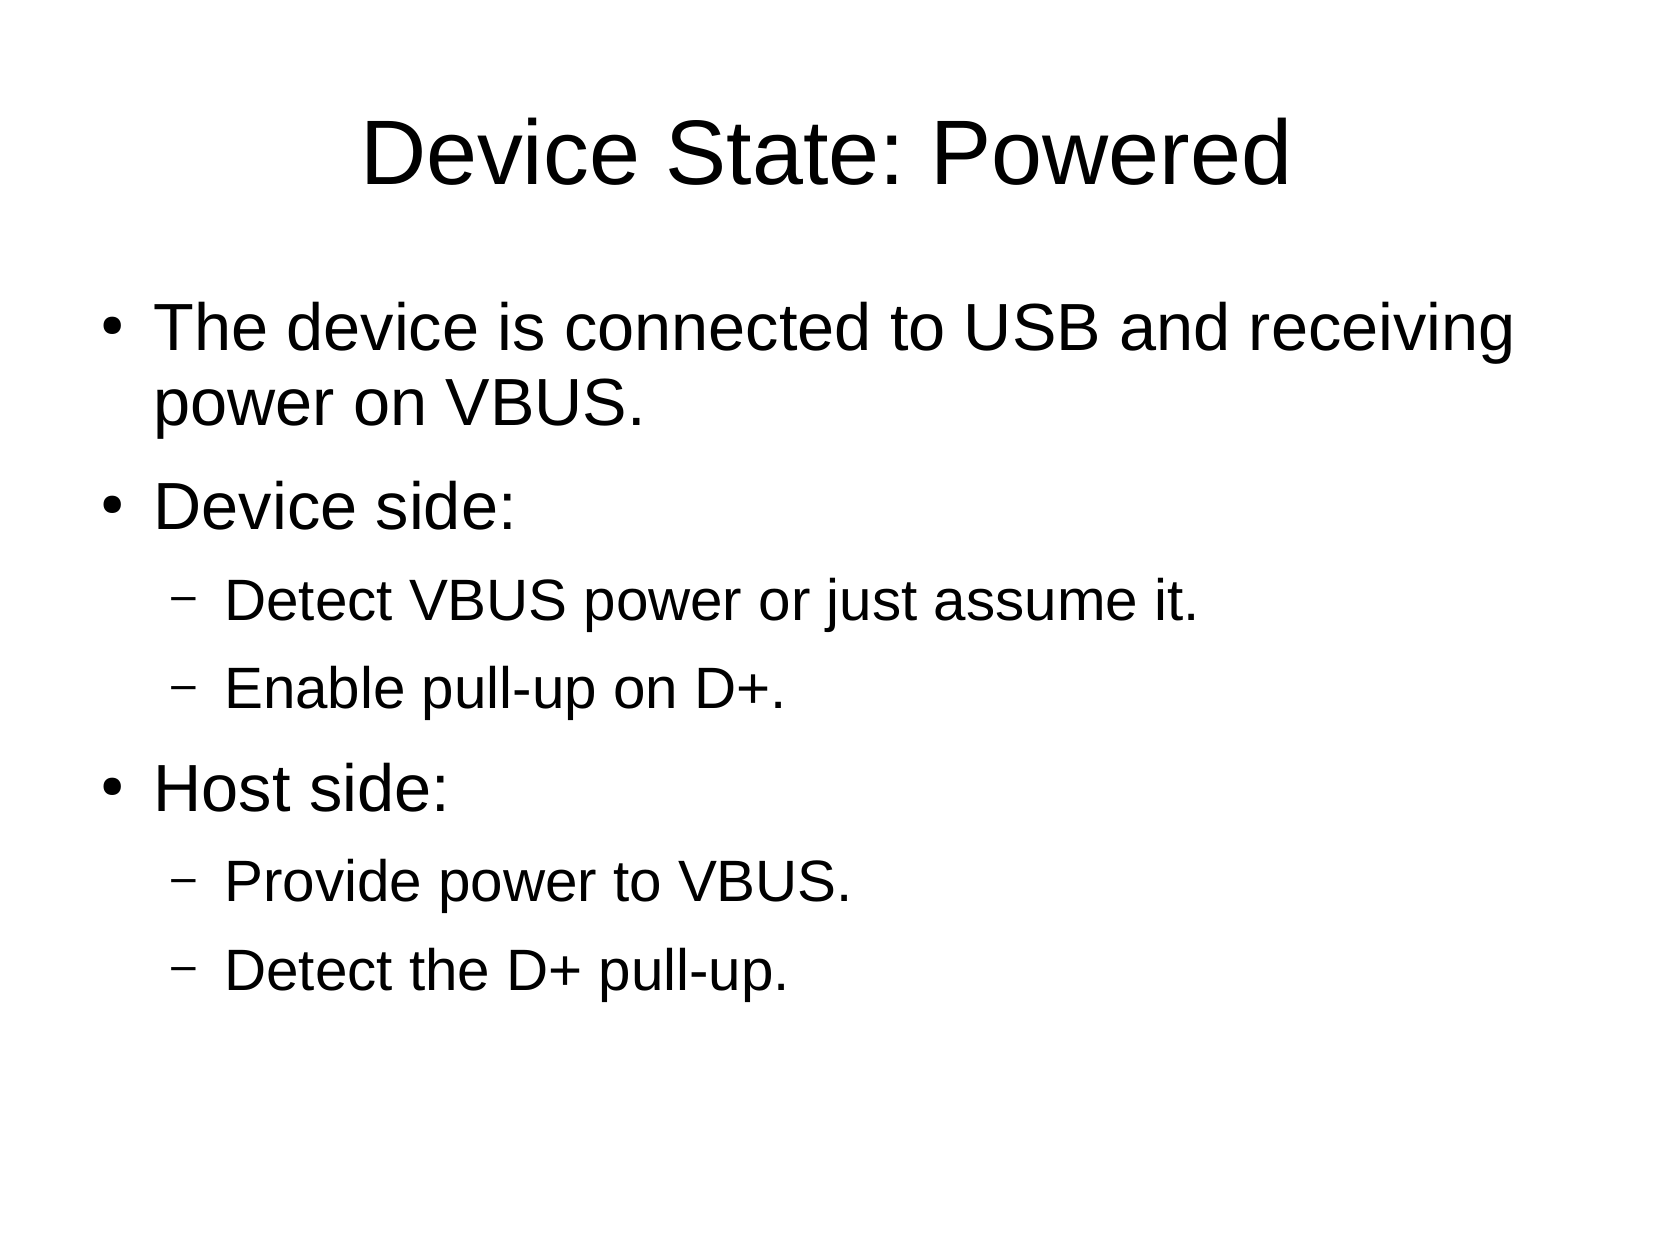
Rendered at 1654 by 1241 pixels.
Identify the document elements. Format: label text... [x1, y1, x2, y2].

title Device State: Powered [82, 49, 1571, 257]
list The device is connected to USB and receiving power on VBUS. Device side: Detect VBUS power or just assume it. Enable pull-up on D+. Host side: Provide power to VBUS. Detect the D+ pull-up. [82, 290, 1571, 1010]
